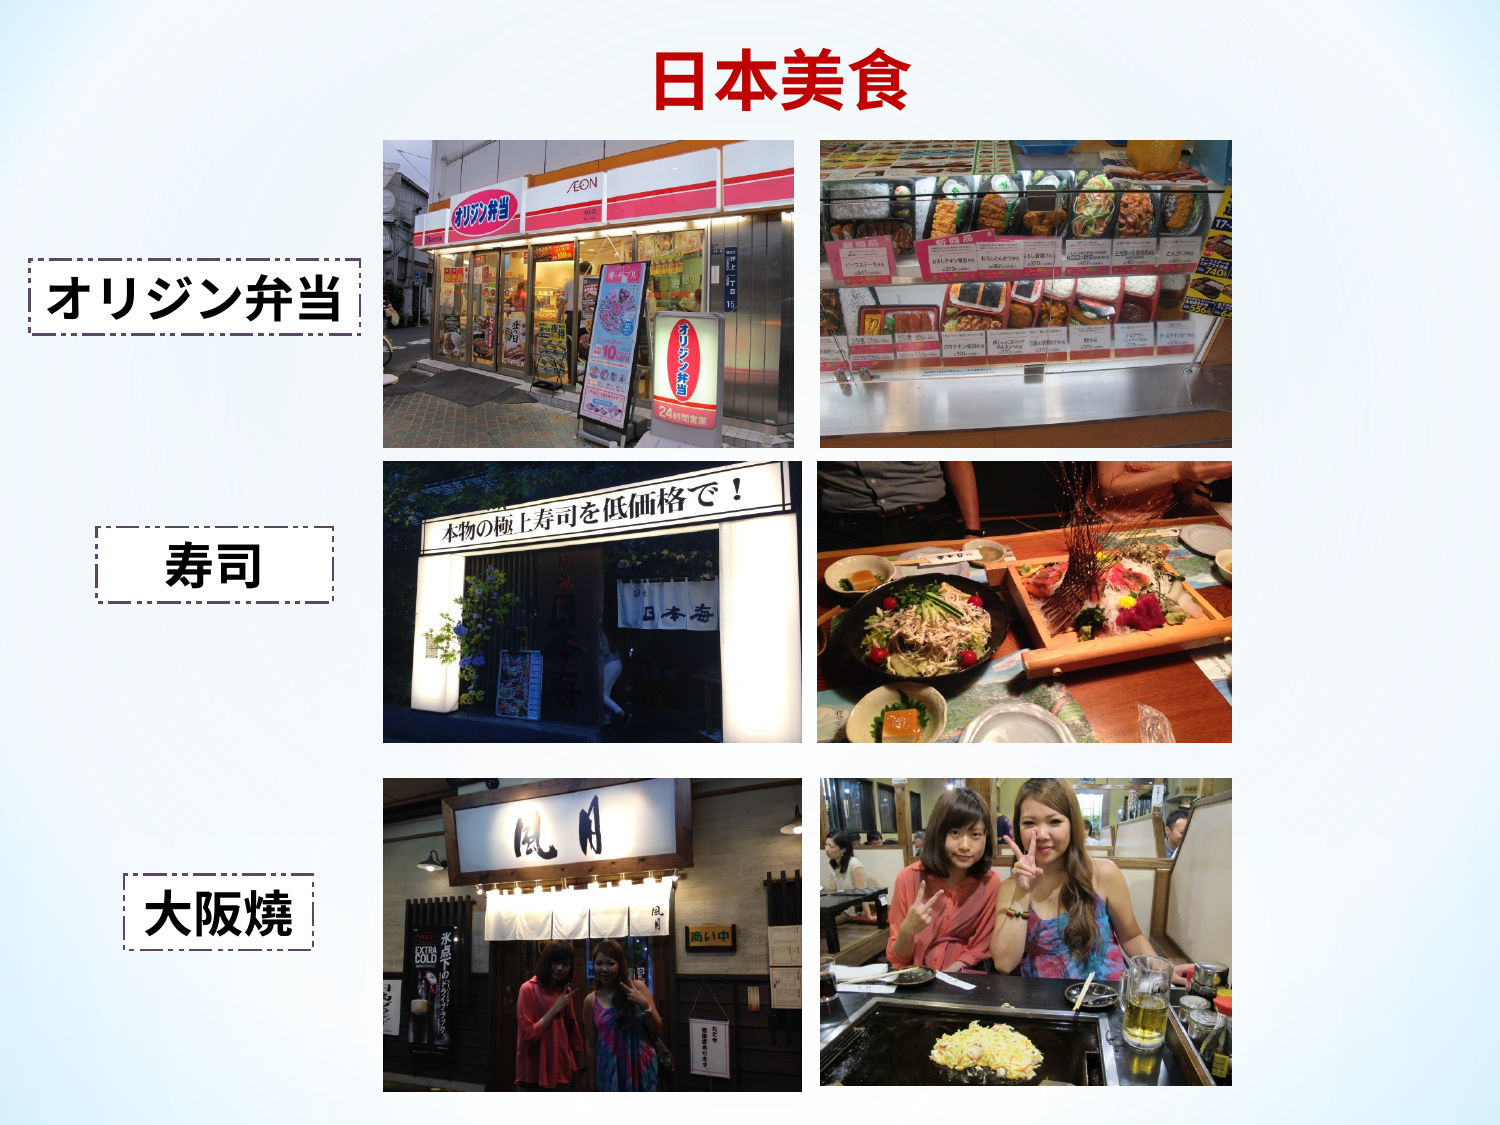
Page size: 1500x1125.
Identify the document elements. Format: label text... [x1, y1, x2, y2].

text_box オリジン弁当 [29, 259, 361, 335]
picture [0, 0, 1500, 1125]
text_box 大阪燒 [123, 874, 313, 950]
text_box 日本美食 [606, 30, 953, 127]
text_box 寿司 [96, 527, 333, 603]
